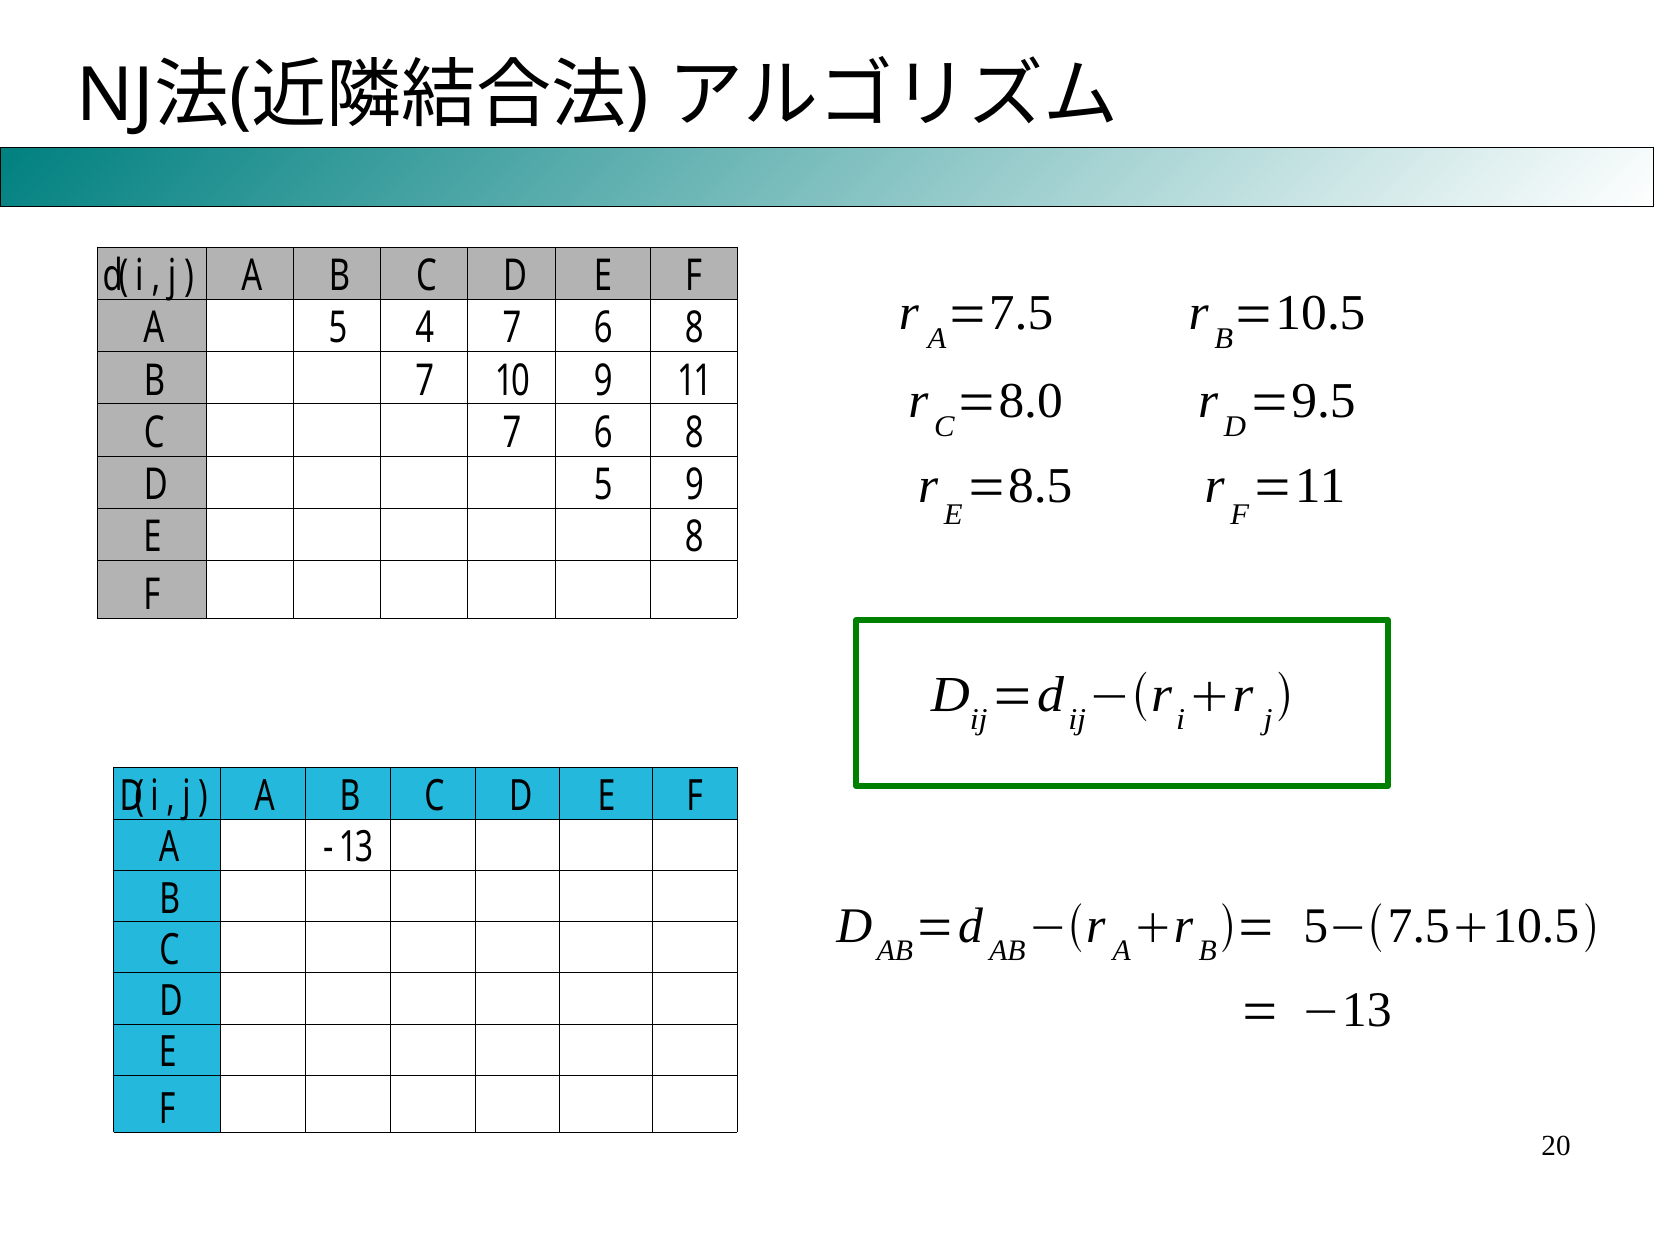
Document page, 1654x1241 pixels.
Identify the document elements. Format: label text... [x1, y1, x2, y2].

chart [885, 272, 1379, 532]
chart [95, 245, 739, 621]
chart [826, 885, 1604, 1040]
title NJ法(近隣結合法) アルゴリズム [76, 29, 1565, 148]
chart [921, 653, 1300, 739]
chart [112, 766, 739, 1134]
